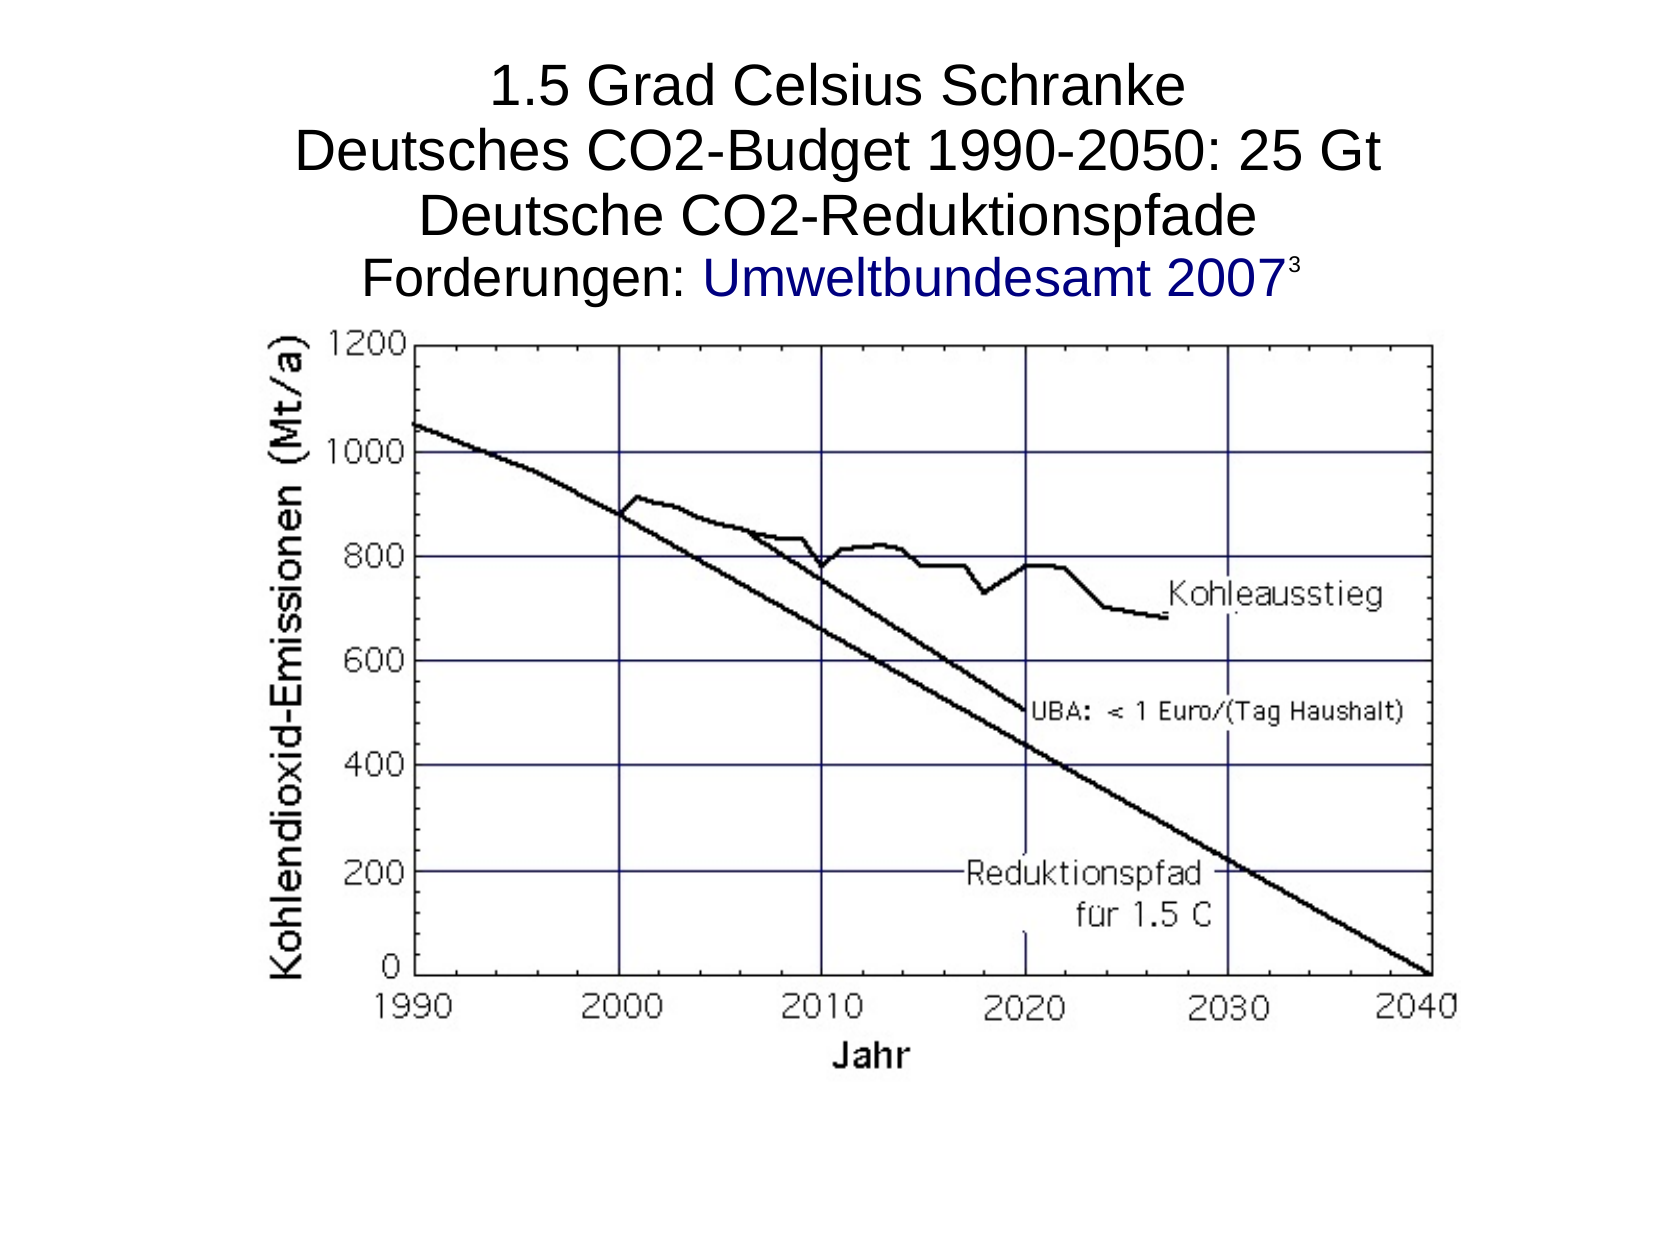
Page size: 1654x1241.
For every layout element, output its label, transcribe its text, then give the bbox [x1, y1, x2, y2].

title 1.5 Grad Celsius Schranke Deutsches CO2-Budget 1990-2050: 25 Gt Deutsche CO2-Reduktionspfade Forderungen: Umweltbundesamt 20073 [94, 52, 1583, 309]
picture [210, 314, 1461, 1148]
